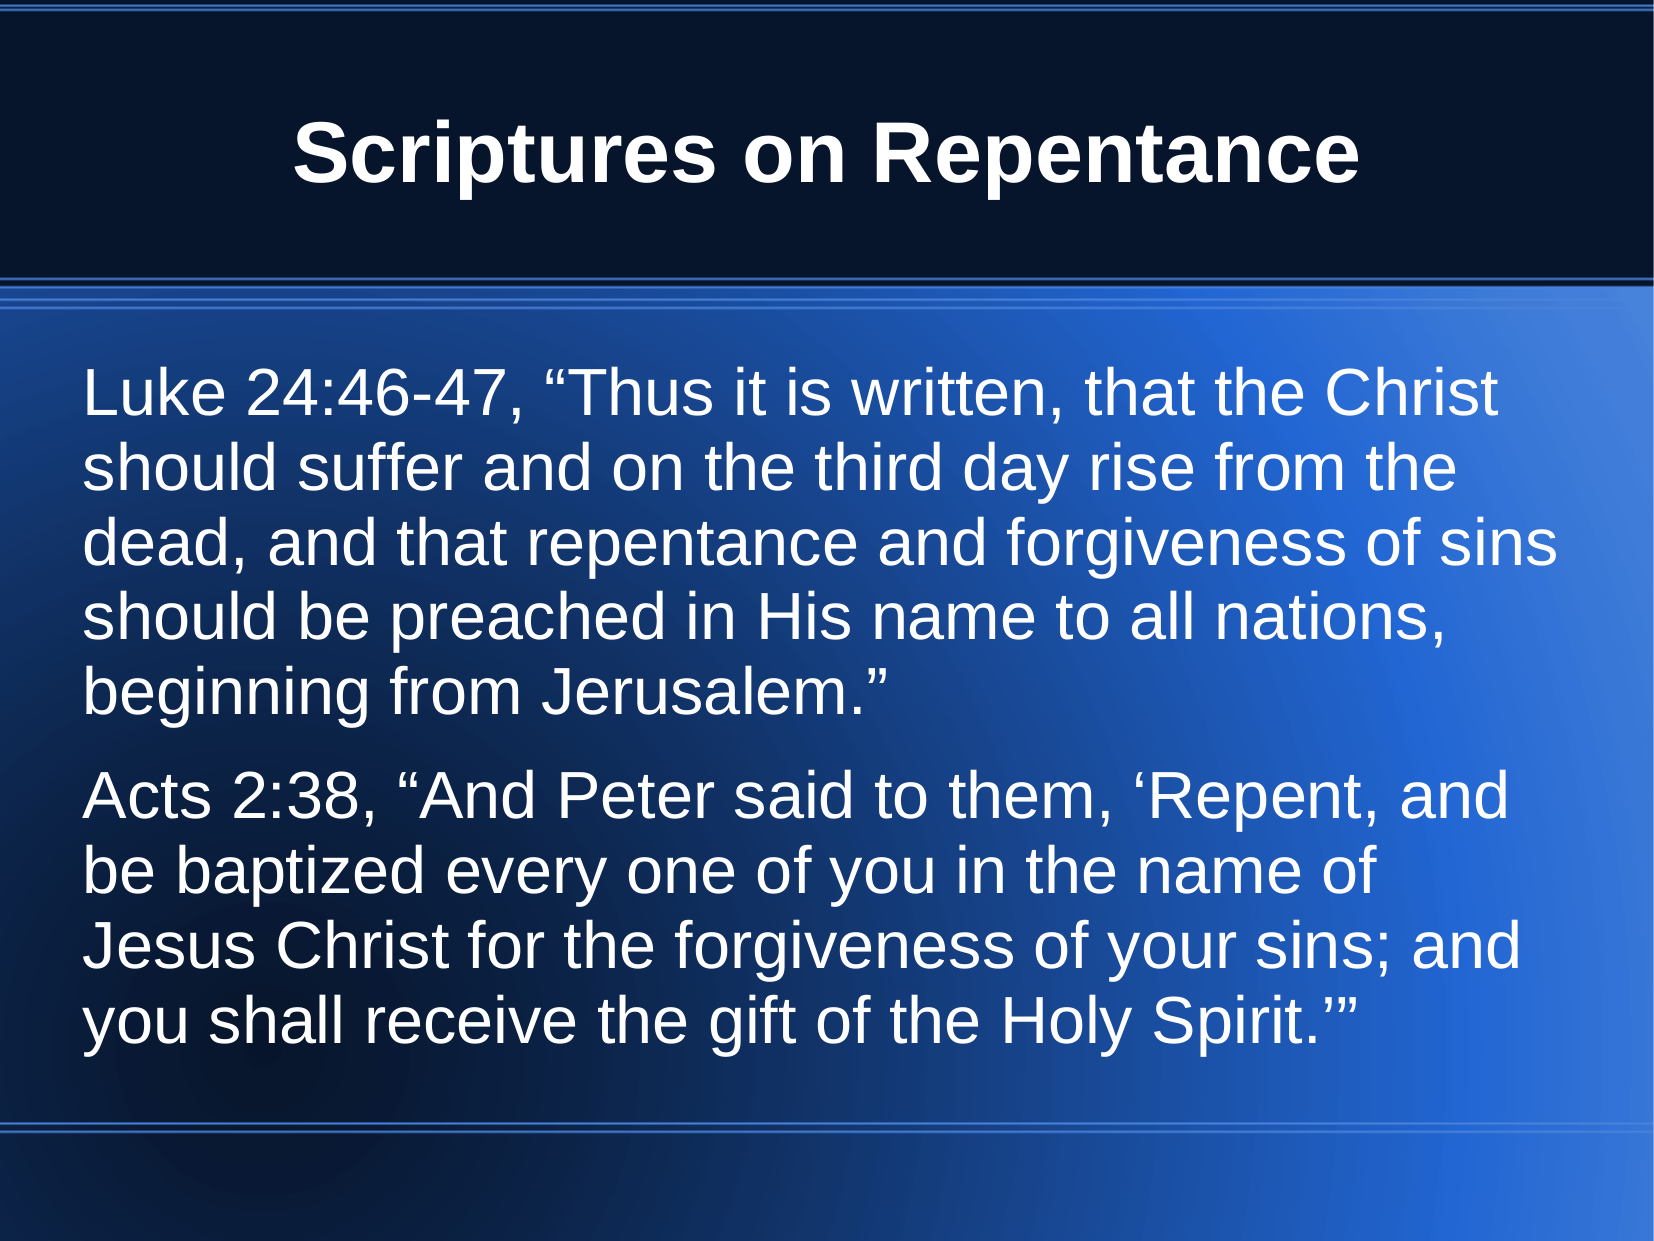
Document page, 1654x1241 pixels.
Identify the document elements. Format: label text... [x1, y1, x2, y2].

list Luke 24:46-47, “Thus it is written, that the Christ should suffer and on the third day rise from the dead, and that repentance and forgiveness of sins should be preached in His name to all nations, beginning from Jerusalem.” Acts 2:38, “And Peter said to them, ‘Repent, and be baptized every one of you in the name of Jesus Christ for the forgiveness of your sins; and you shall receive the gift of the Holy Spirit.’” [82, 355, 1571, 1162]
picture [0, 0, 1654, 1241]
title Scriptures on Repentance [82, 49, 1571, 257]
